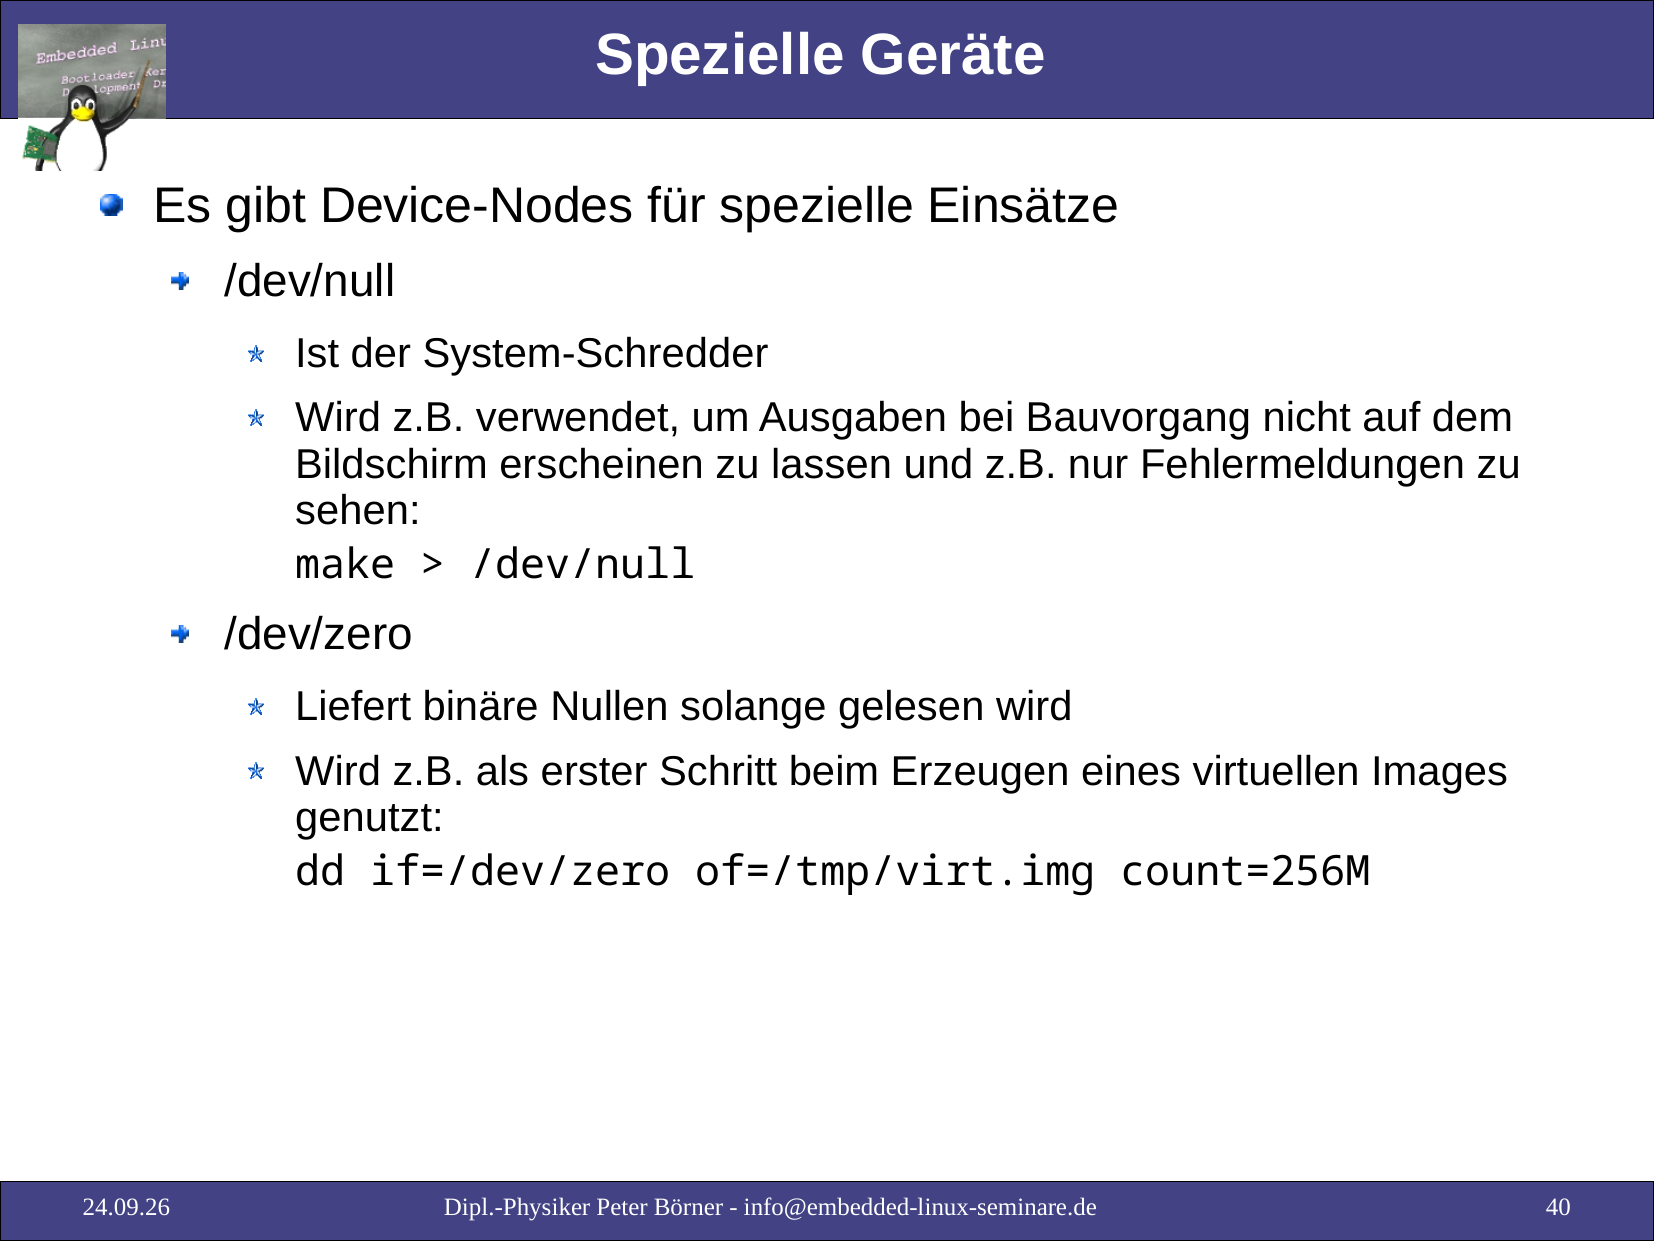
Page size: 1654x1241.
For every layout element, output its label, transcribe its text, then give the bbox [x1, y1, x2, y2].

title Spezielle Geräte [76, 21, 1565, 87]
picture [18, 24, 166, 171]
list Es gibt Device-Nodes für spezielle Einsätze /dev/null Ist der System-Schredder Wird z.B. verwendet, um Ausgaben bei Bauvorgang nicht auf dem Bildschirm erscheinen zu lassen und z.B. nur Fehlermeldungen zu sehen: make > /dev/null /dev/zero Liefert binäre Nullen solange gelesen wird Wird z.B. als erster Schritt beim Erzeugen eines virtuellen Images genutzt: dd if=/dev/zero of=/tmp/virt.img count=256M [82, 177, 1571, 1149]
